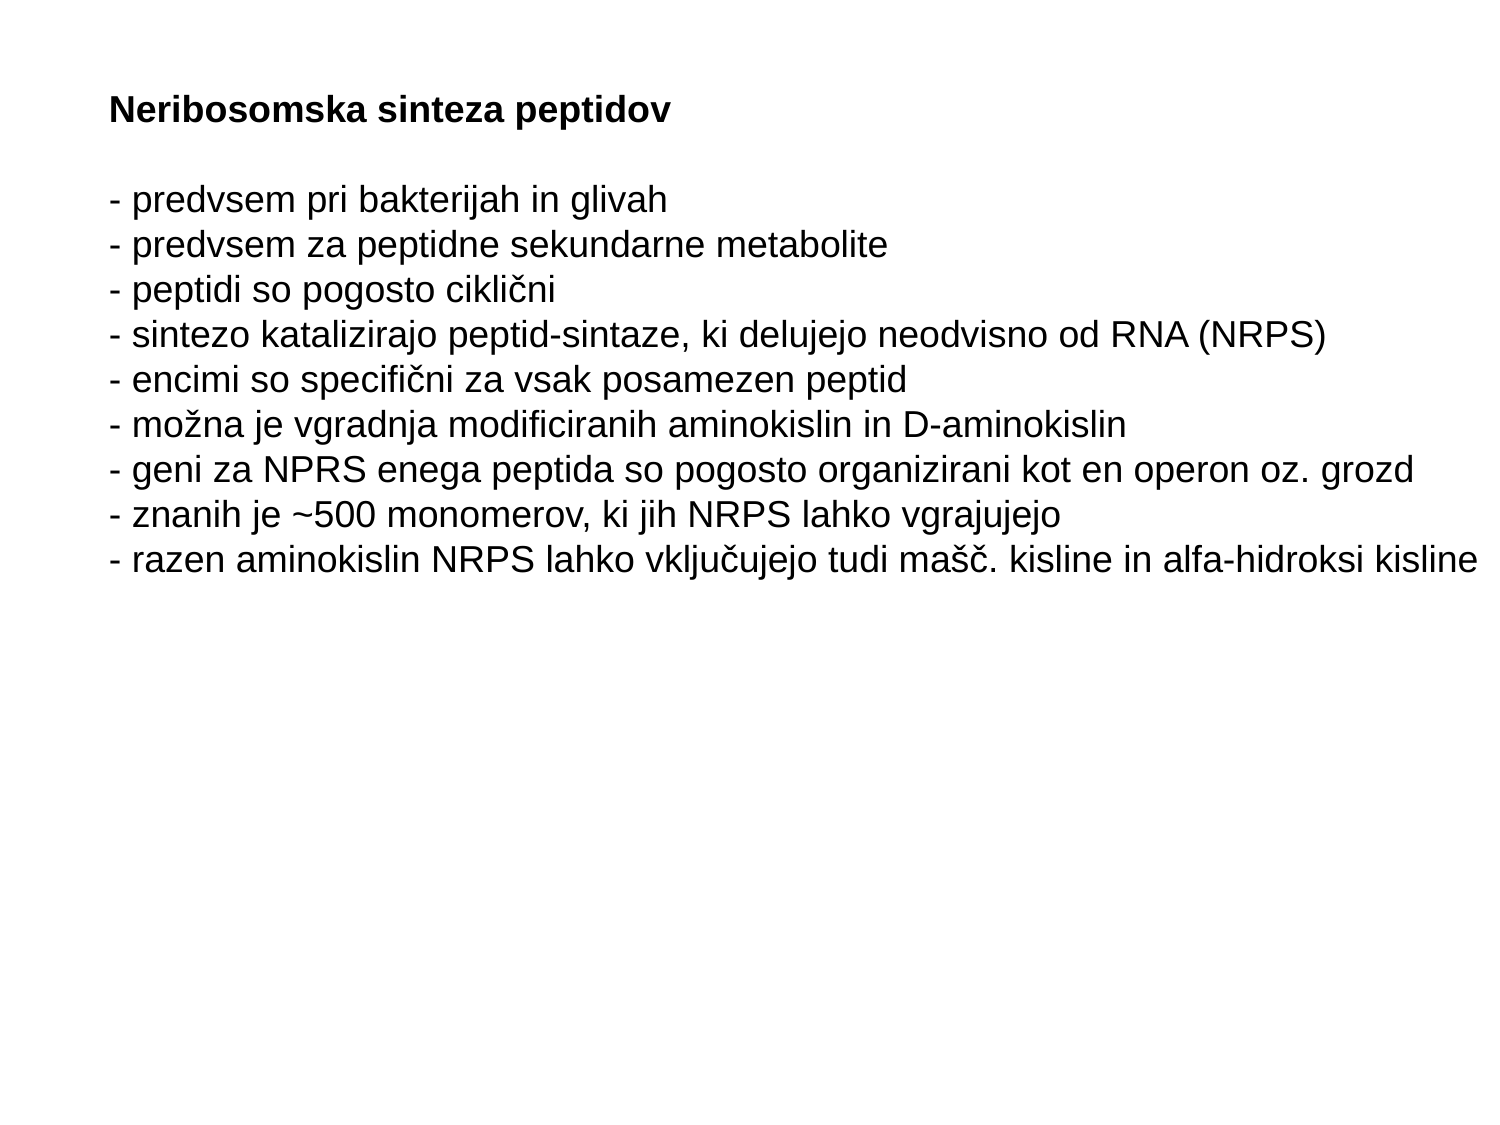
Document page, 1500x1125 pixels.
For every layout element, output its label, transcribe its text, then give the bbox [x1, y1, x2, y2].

text_box Neribosomska sinteza peptidov - predvsem pri bakterijah in glivah - predvsem za peptidne sekundarne metabolite - peptidi so pogosto ciklični - sintezo katalizirajo peptid-sintaze, ki delujejo neodvisno od RNA (NRPS) - encimi so specifični za vsak posamezen peptid - možna je vgradnja modificiranih aminokislin in D-aminokislin - geni za NPRS enega peptida so pogosto organizirani kot en operon oz. grozd - znanih je ~500 monomerov, ki jih NRPS lahko vgrajujejo - razen aminokislin NRPS lahko vključujejo tudi mašč. kisline in alfa-hidroksi kisline [94, 78, 1494, 633]
